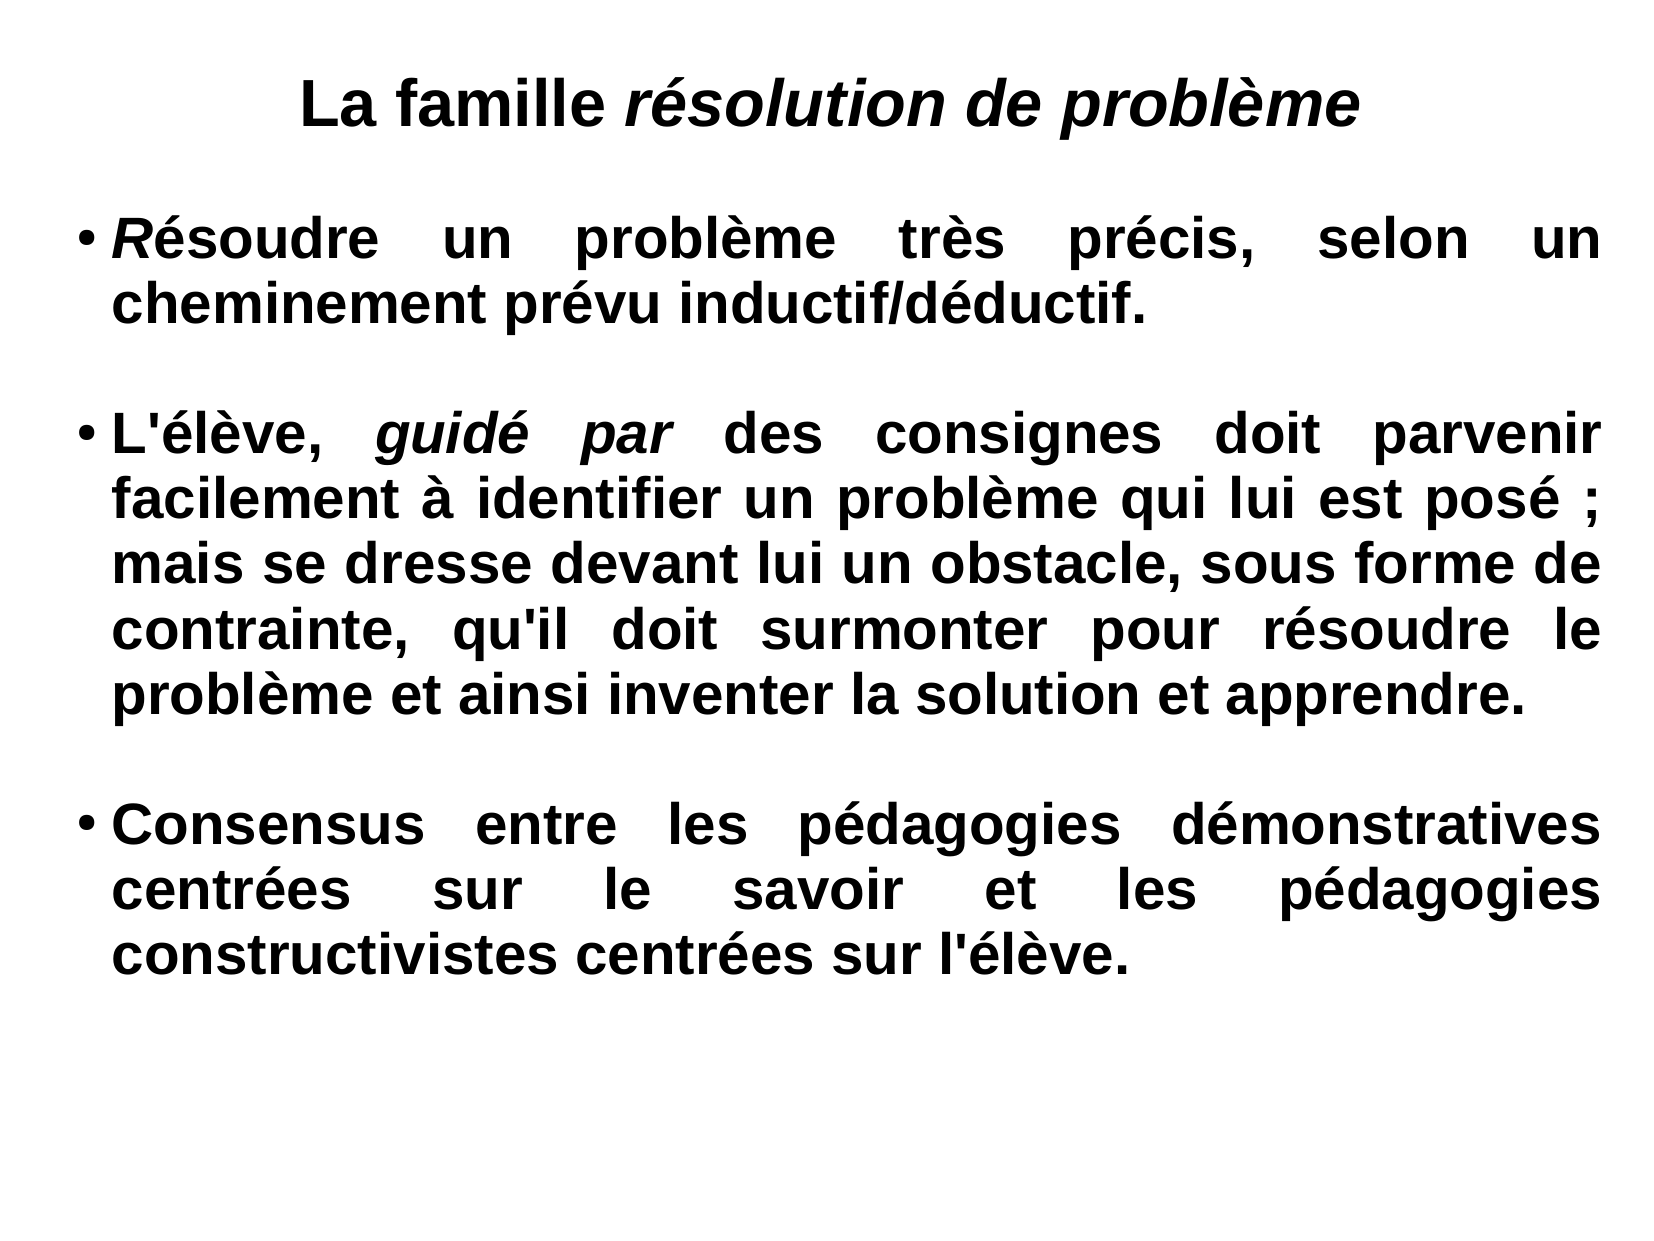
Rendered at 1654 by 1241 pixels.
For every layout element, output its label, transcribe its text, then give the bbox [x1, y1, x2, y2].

text_box La famille résolution de problème Résoudre un problème très précis, selon un cheminement prévu inductif/déductif. L'élève, guidé par des consignes doit parvenir facilement à identifier un problème qui lui est posé ; mais se dresse devant lui un obstacle, sous forme de contrainte, qu'il doit surmonter pour résoudre le problème et ainsi inventer la solution et apprendre. Consensus entre les pédagogies démonstratives centrées sur le savoir et les pédagogies constructivistes centrées sur l'élève. [61, 59, 1619, 1182]
